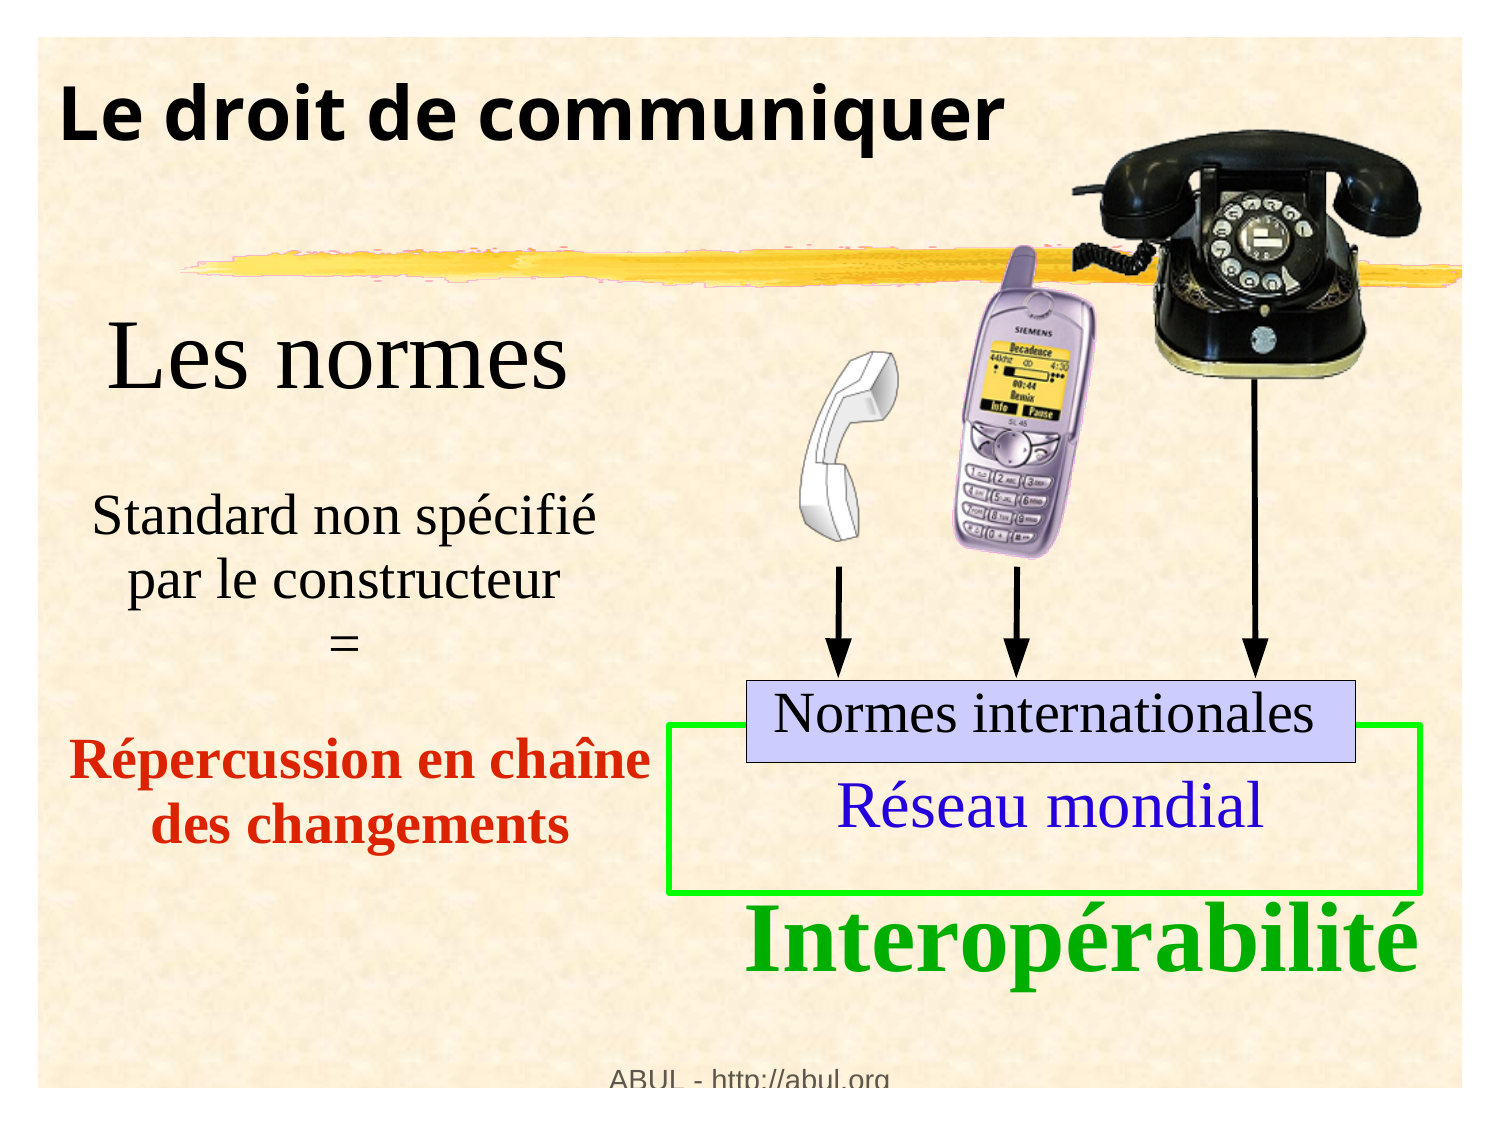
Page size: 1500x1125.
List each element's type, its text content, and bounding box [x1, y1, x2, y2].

text_box Les normes [106, 299, 572, 438]
picture [748, 1076, 755, 1088]
text_box [746, 680, 1356, 763]
picture [878, 1076, 886, 1088]
picture [614, 1073, 621, 1082]
text_box Standard non spécifié par le constructeur = [91, 482, 598, 725]
picture [633, 1072, 642, 1078]
text_box Répercussion en chaîne des changements [69, 726, 652, 903]
picture [788, 1082, 795, 1088]
picture [806, 1076, 813, 1088]
picture [716, 1076, 723, 1088]
text_box Réseau mondial [836, 767, 1266, 849]
text_box Normes internationales [773, 680, 1333, 761]
picture [852, 1076, 860, 1088]
picture [633, 1081, 643, 1088]
text_box Interopérabilité [743, 882, 1421, 1034]
picture [37, 37, 1463, 1088]
text_box Le droit de communiquer [57, 51, 1129, 172]
picture [612, 1084, 624, 1088]
picture [732, 1076, 737, 1088]
